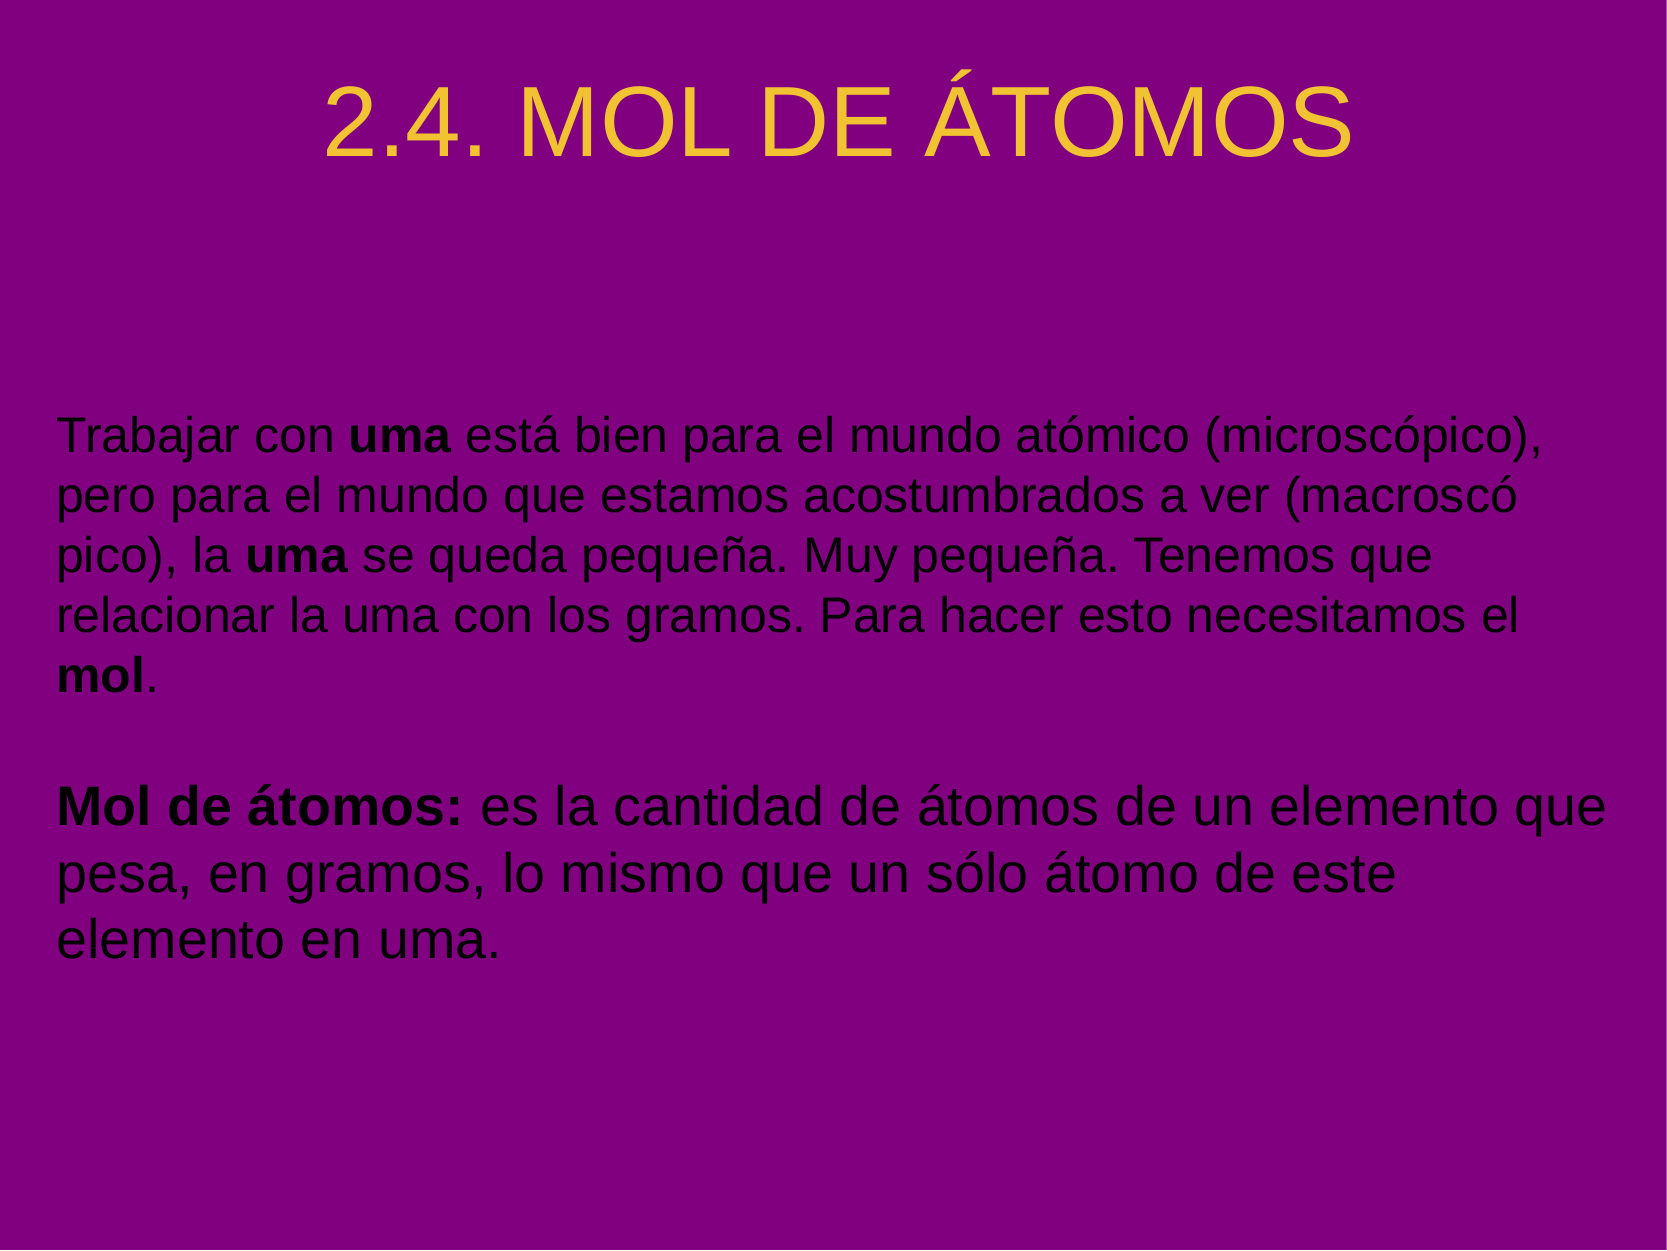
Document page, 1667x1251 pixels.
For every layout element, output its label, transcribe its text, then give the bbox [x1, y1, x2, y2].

list Trabajar con uma está bien para el mundo atómico (microscópico), pero para el mundo que estamos acostumbrados a ver (macroscó­pico), la uma se queda pequeña. Muy pequeña. Tenemos que relacionar la uma con los gramos. Para hacer esto necesitamos el mol. Mol de átomos: es la cantidad de átomos de un elemento que pesa, en gramos, lo mismo que un sólo átomo de este elemento en uma. [50, 300, 1630, 1213]
title 2.4. MOL DE ÁTOMOS [50, 50, 1630, 213]
